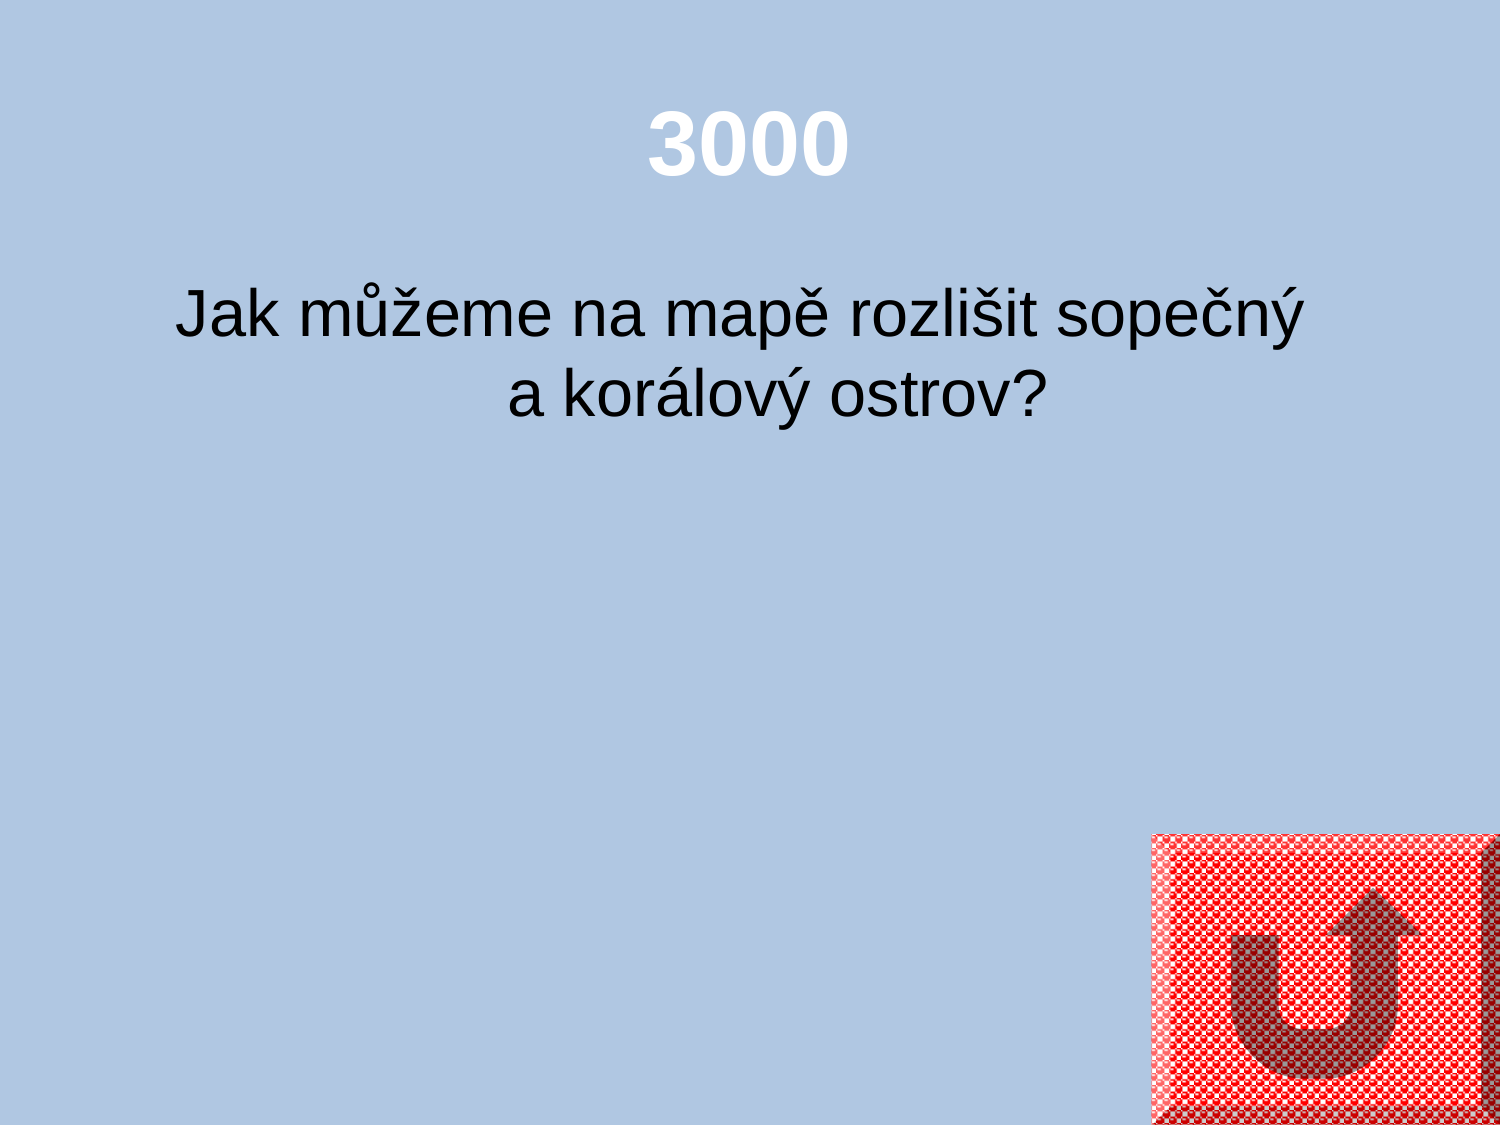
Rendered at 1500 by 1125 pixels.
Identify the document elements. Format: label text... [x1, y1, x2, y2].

title 3000 [75, 45, 1426, 233]
list Jak můžeme na mapě rozlišit sopečný a korálový ostrov? [75, 262, 1426, 1006]
text_box [1153, 834, 1500, 1125]
